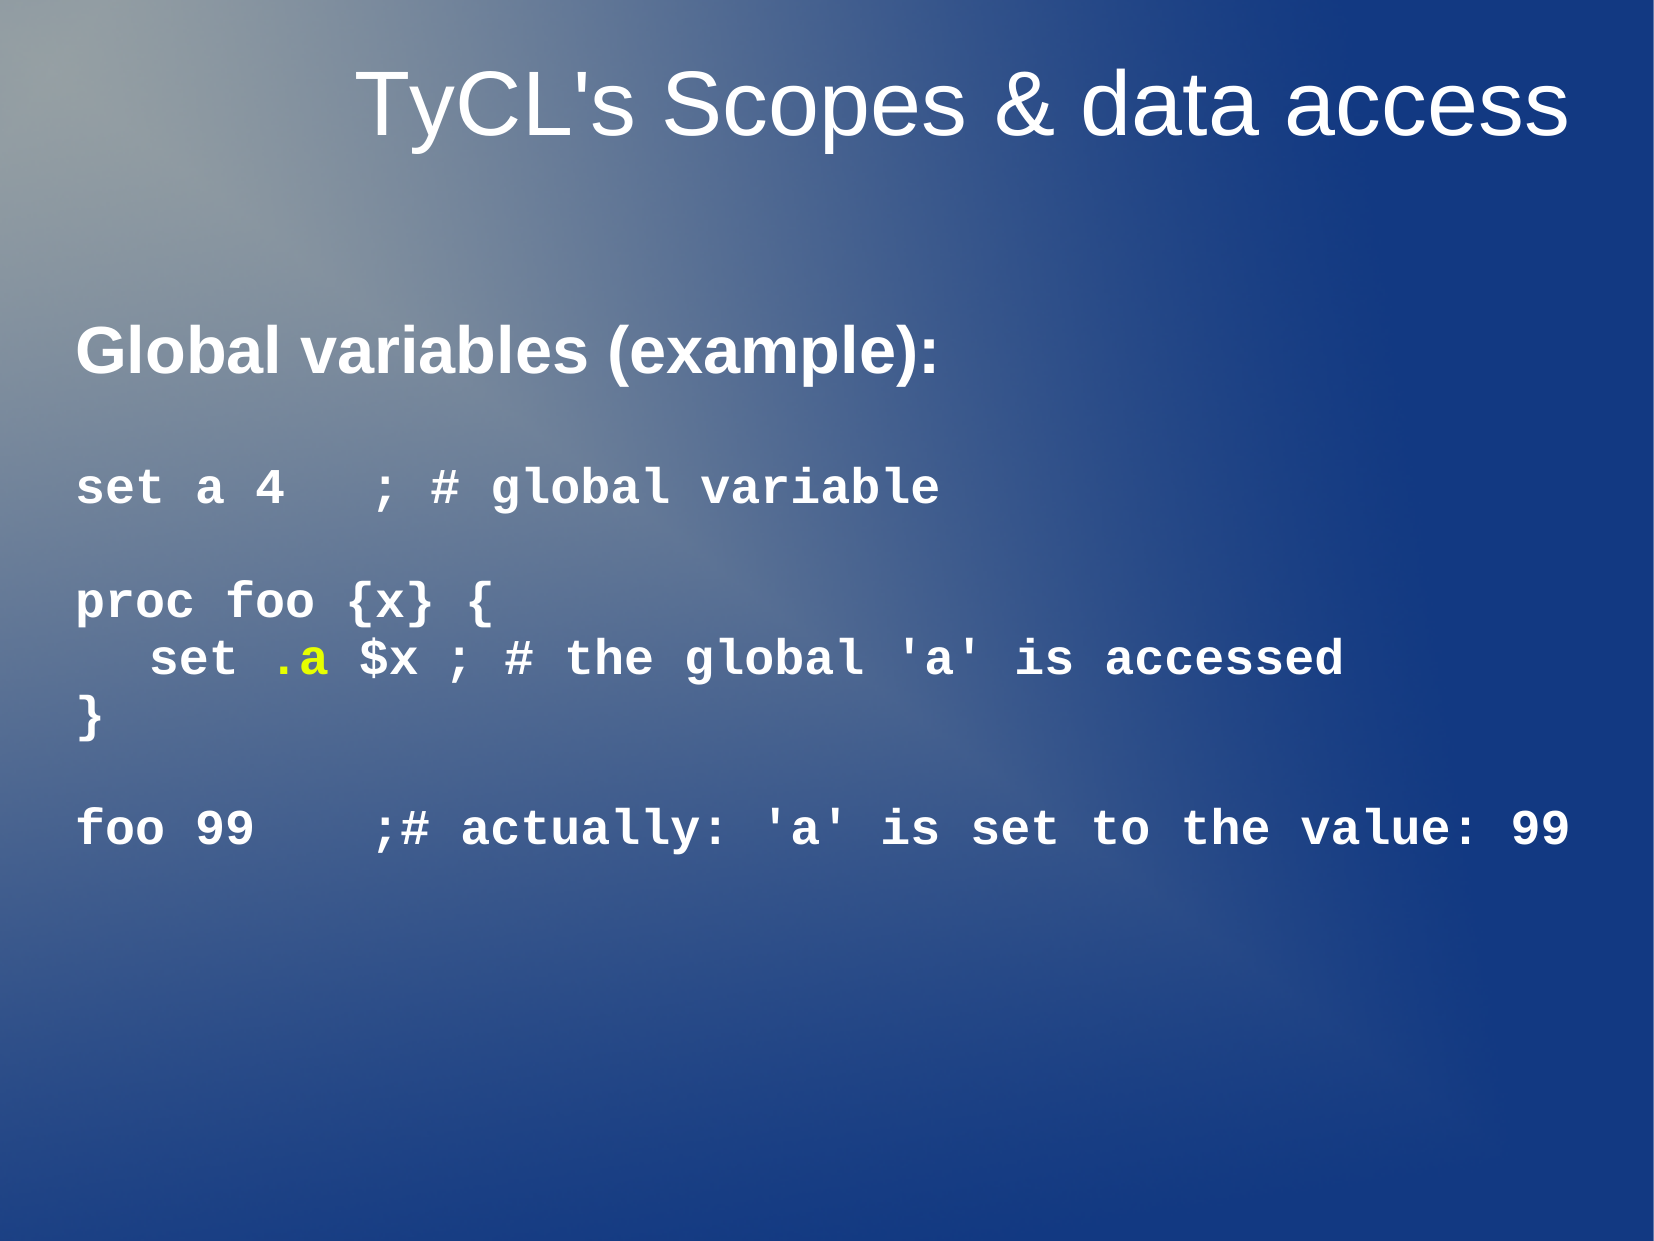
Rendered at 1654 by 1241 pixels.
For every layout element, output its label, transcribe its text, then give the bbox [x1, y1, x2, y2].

subtitle Global variables (example): set a 4 ; # global variable proc foo {x} { set .a $x ; # the global 'a' is accessed } foo 99 ;# actually: 'a' is set to the value: 99 [75, 297, 1576, 1102]
picture [0, 0, 1654, 1241]
title TyCL's Scopes & data access [82, 52, 1571, 155]
